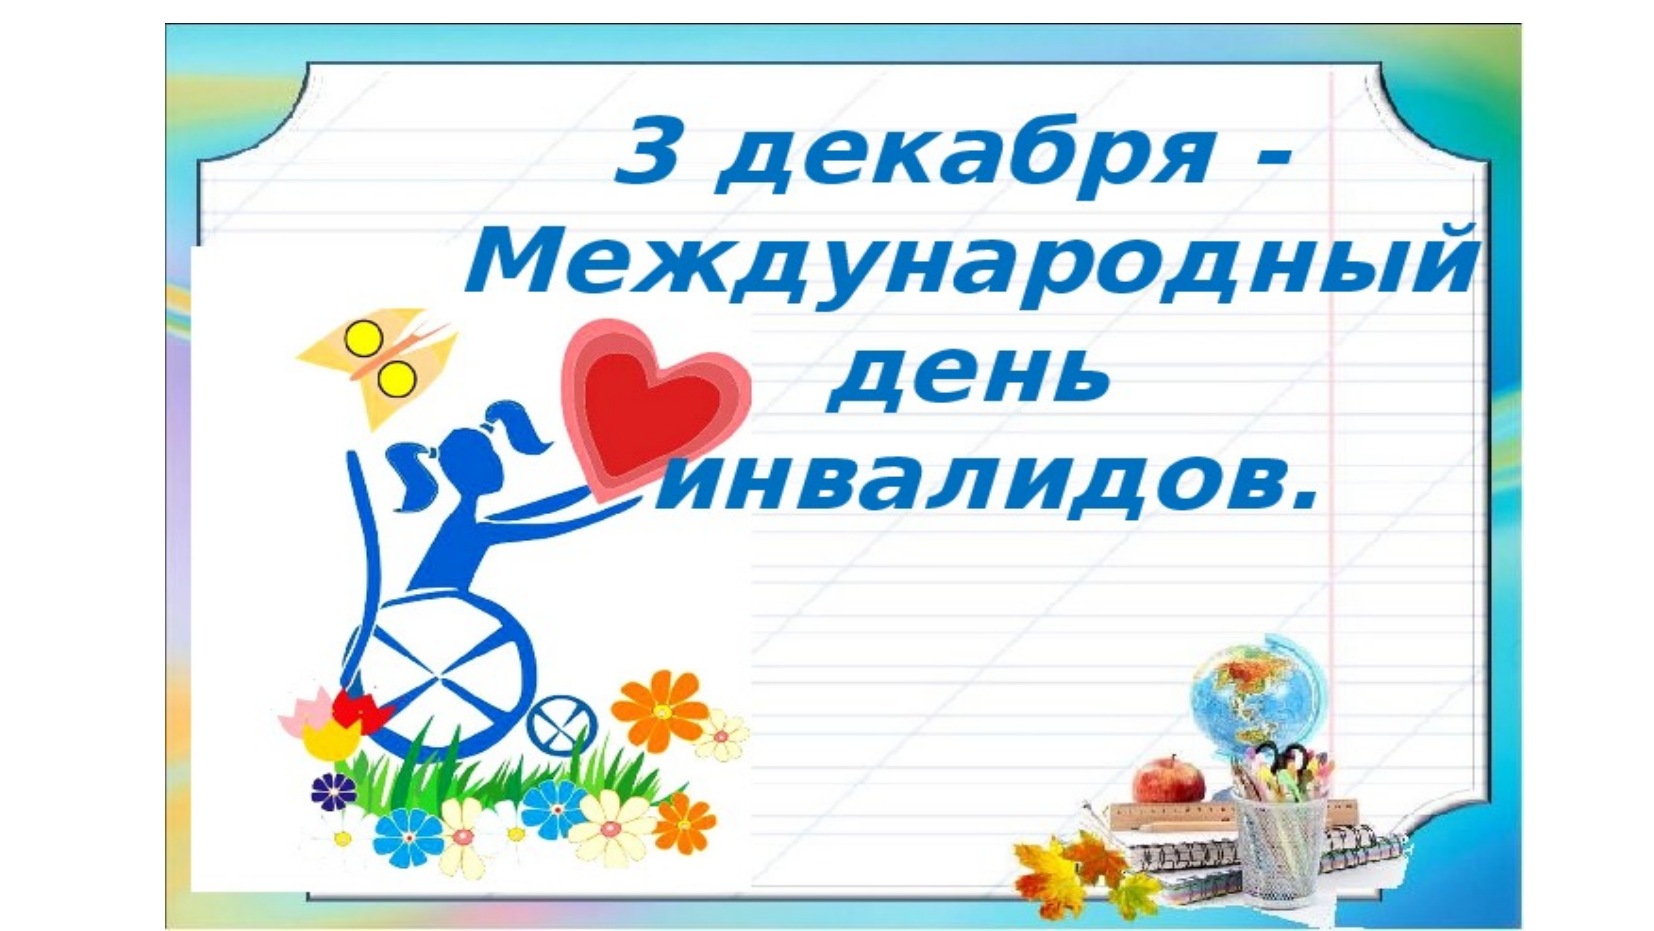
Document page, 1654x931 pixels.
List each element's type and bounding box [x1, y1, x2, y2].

picture [165, 23, 1524, 931]
